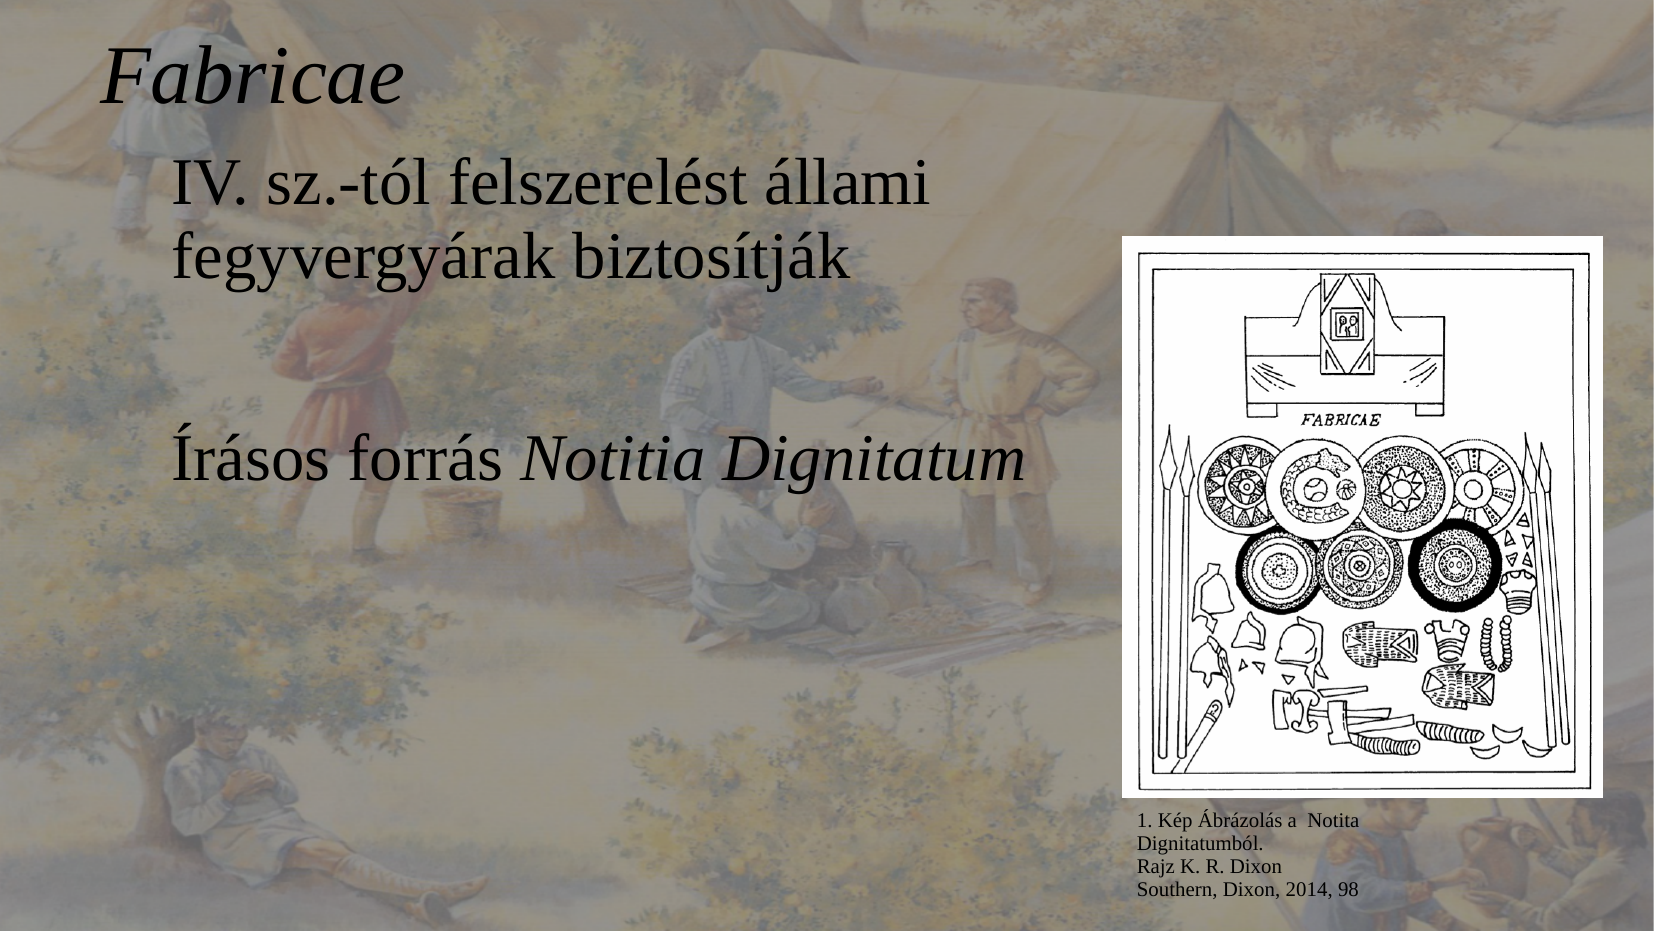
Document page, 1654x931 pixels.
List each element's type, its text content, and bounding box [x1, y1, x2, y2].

list Fabricae IV. sz.-tól felszerelést állami fegyvergyárak biztosítják Írásos forrás Notitia Dignitatum [29, 29, 1182, 591]
text_box 1. Kép Ábrázolás a Notita Dignitatumból. Rajz K. R. Dixon Southern, Dixon, 2014, 98 [1122, 802, 1506, 886]
picture [0, 0, 1654, 931]
